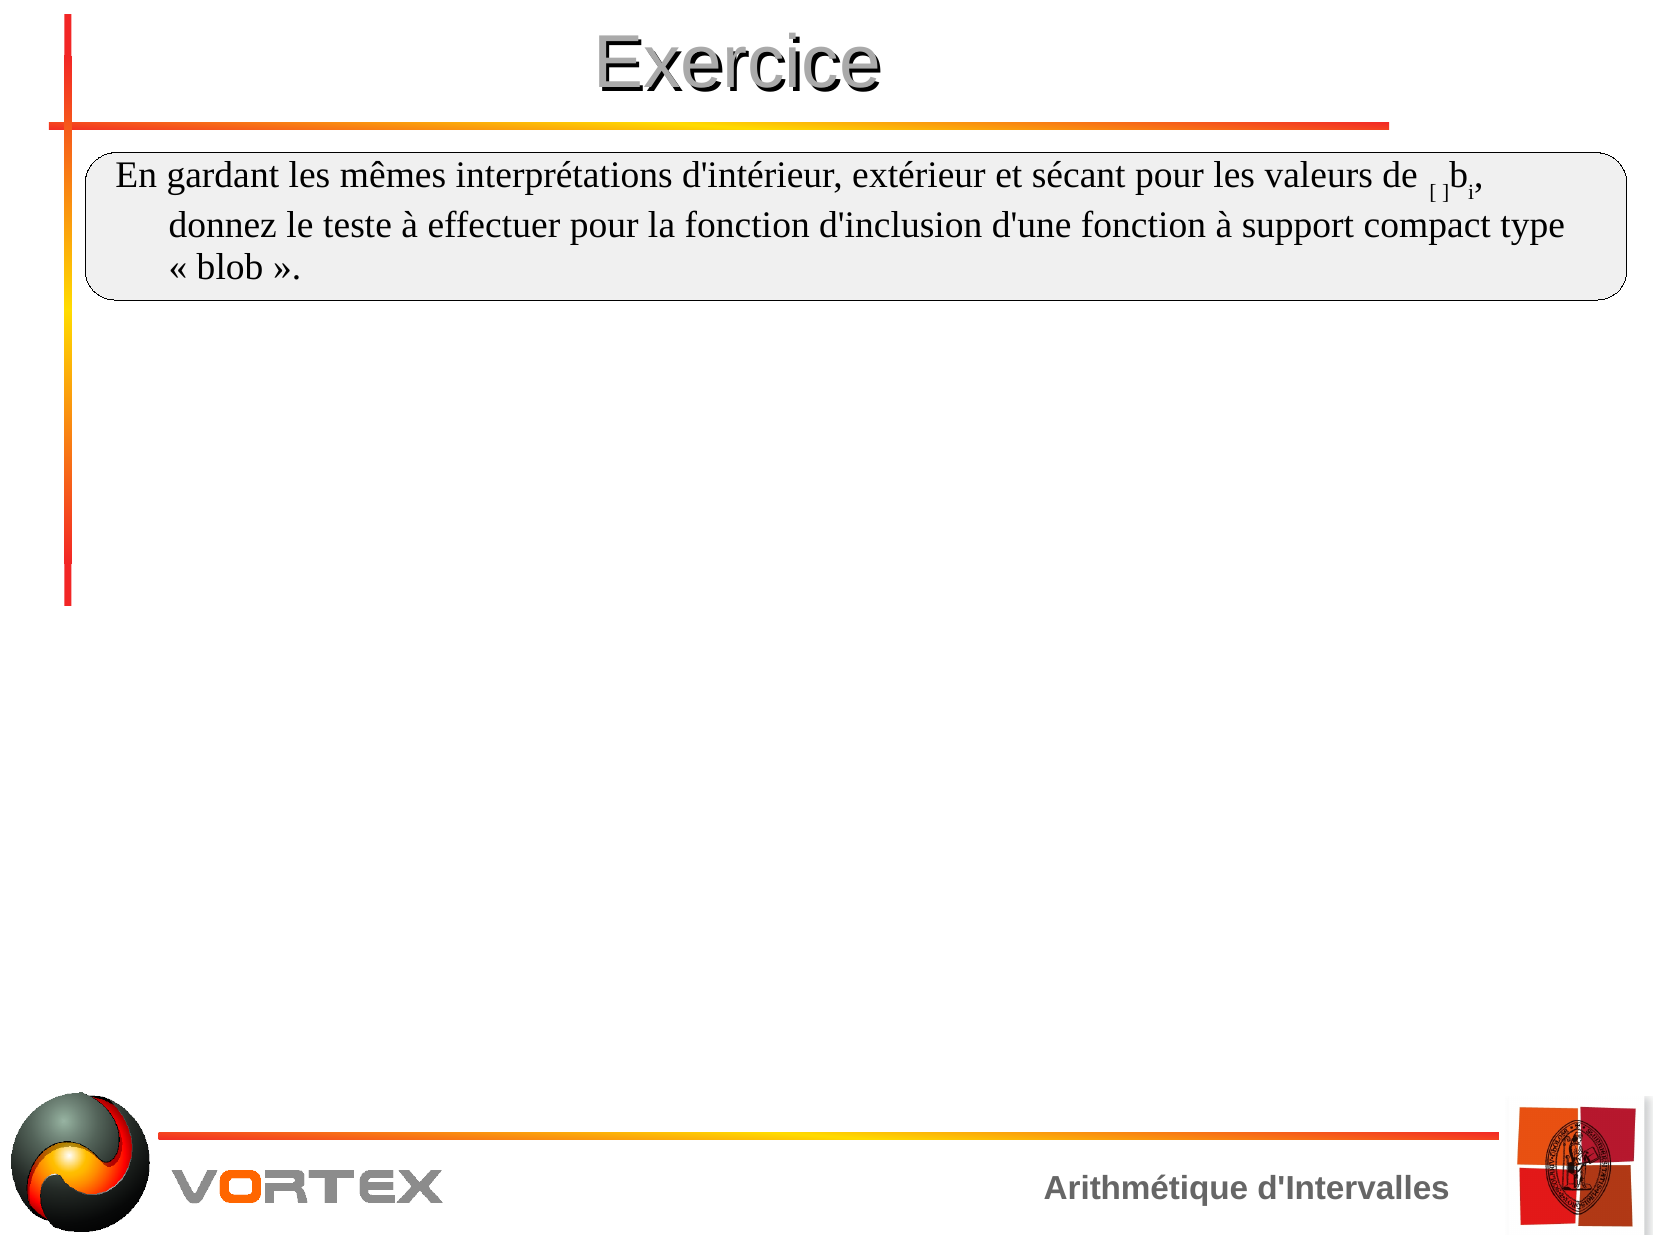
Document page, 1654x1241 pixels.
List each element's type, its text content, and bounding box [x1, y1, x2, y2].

list En gardant les mêmes interprétations d'intérieur, extérieur et sécant pour les valeurs de [ ]bi, donnez le teste à effectuer pour la fonction d'inclusion d'une fonction à support compact type « blob ». [97, 153, 1571, 1109]
picture [1505, 1096, 1653, 1235]
text_box [111, 152, 1627, 301]
title Exercice [82, 4, 1392, 120]
text_box [85, 159, 97, 294]
picture [11, 1092, 443, 1232]
